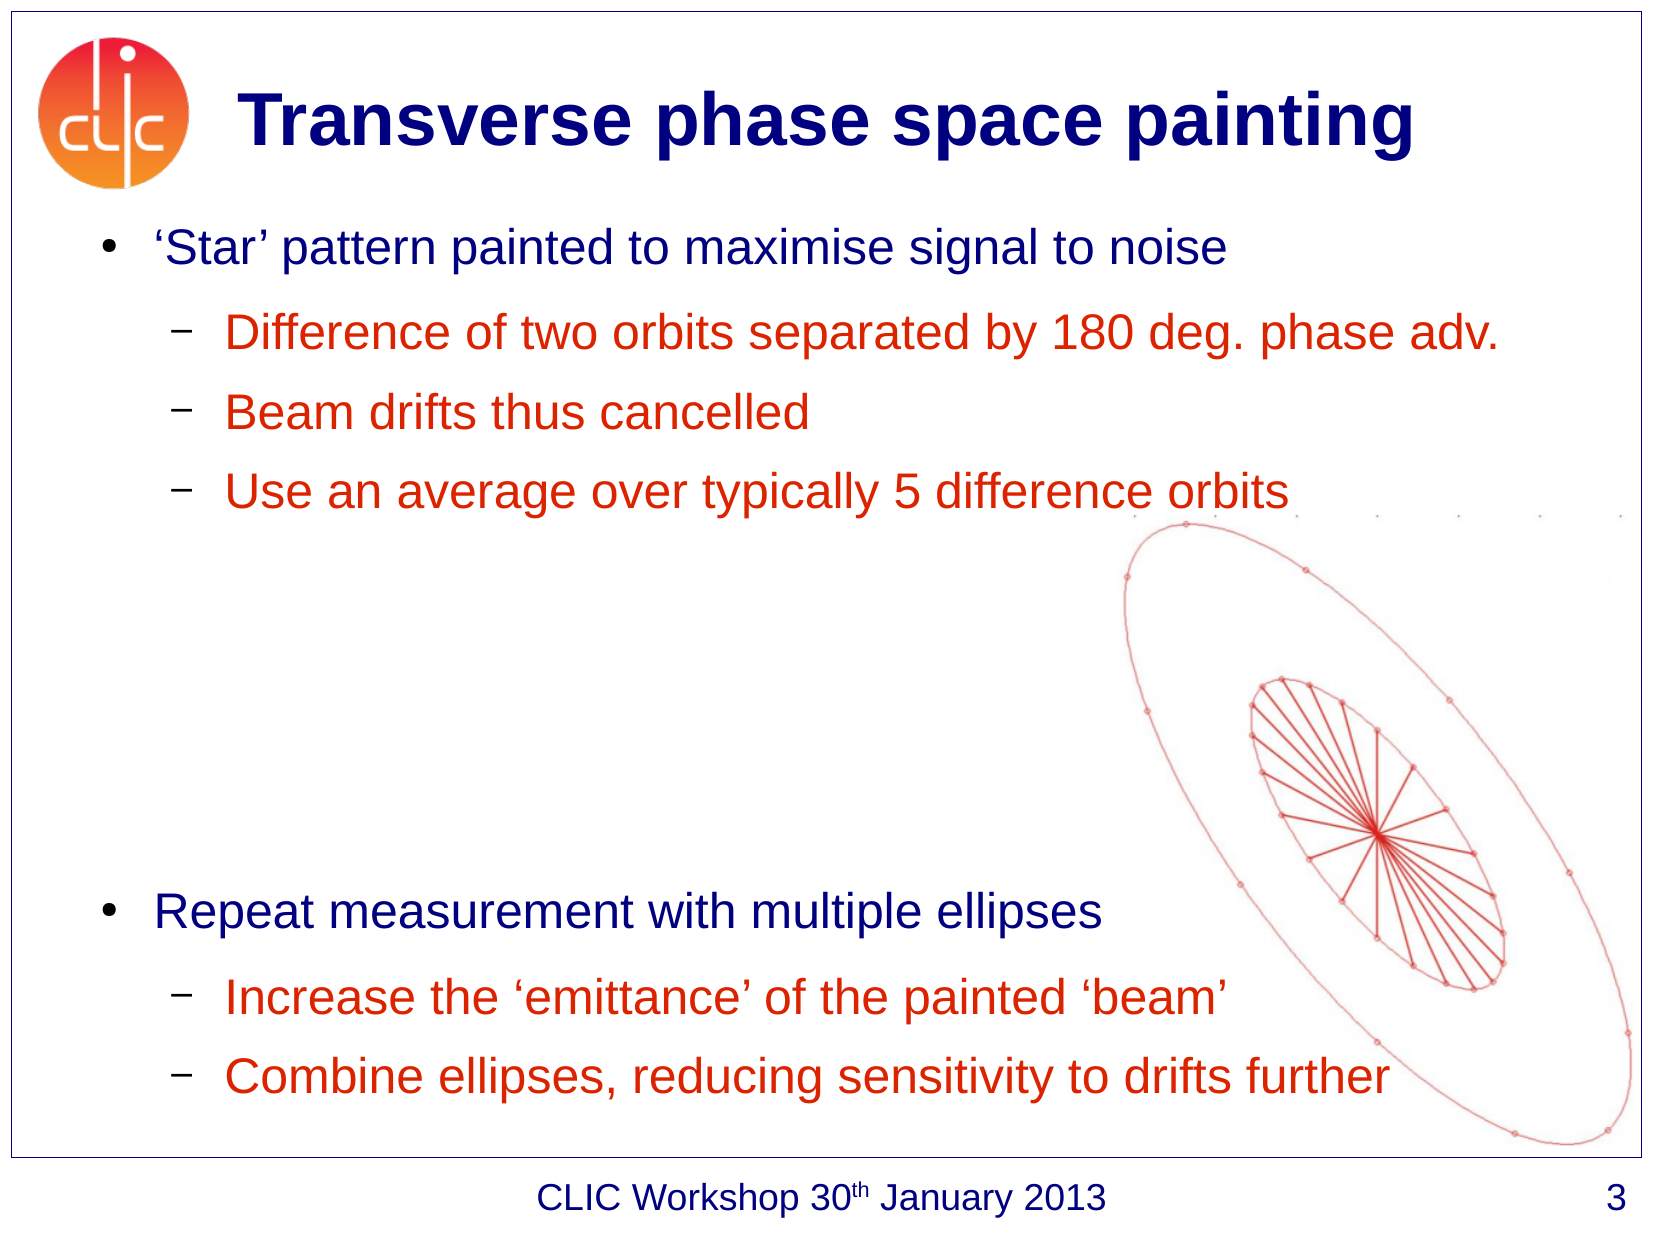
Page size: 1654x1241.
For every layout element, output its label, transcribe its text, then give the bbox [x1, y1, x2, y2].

text_box [11, 11, 1642, 1158]
text_box 3 [1476, 1169, 1642, 1227]
picture [0, 0, 226, 226]
text_box CLIC Workshop 30th January 2013 [11, 1169, 1642, 1228]
